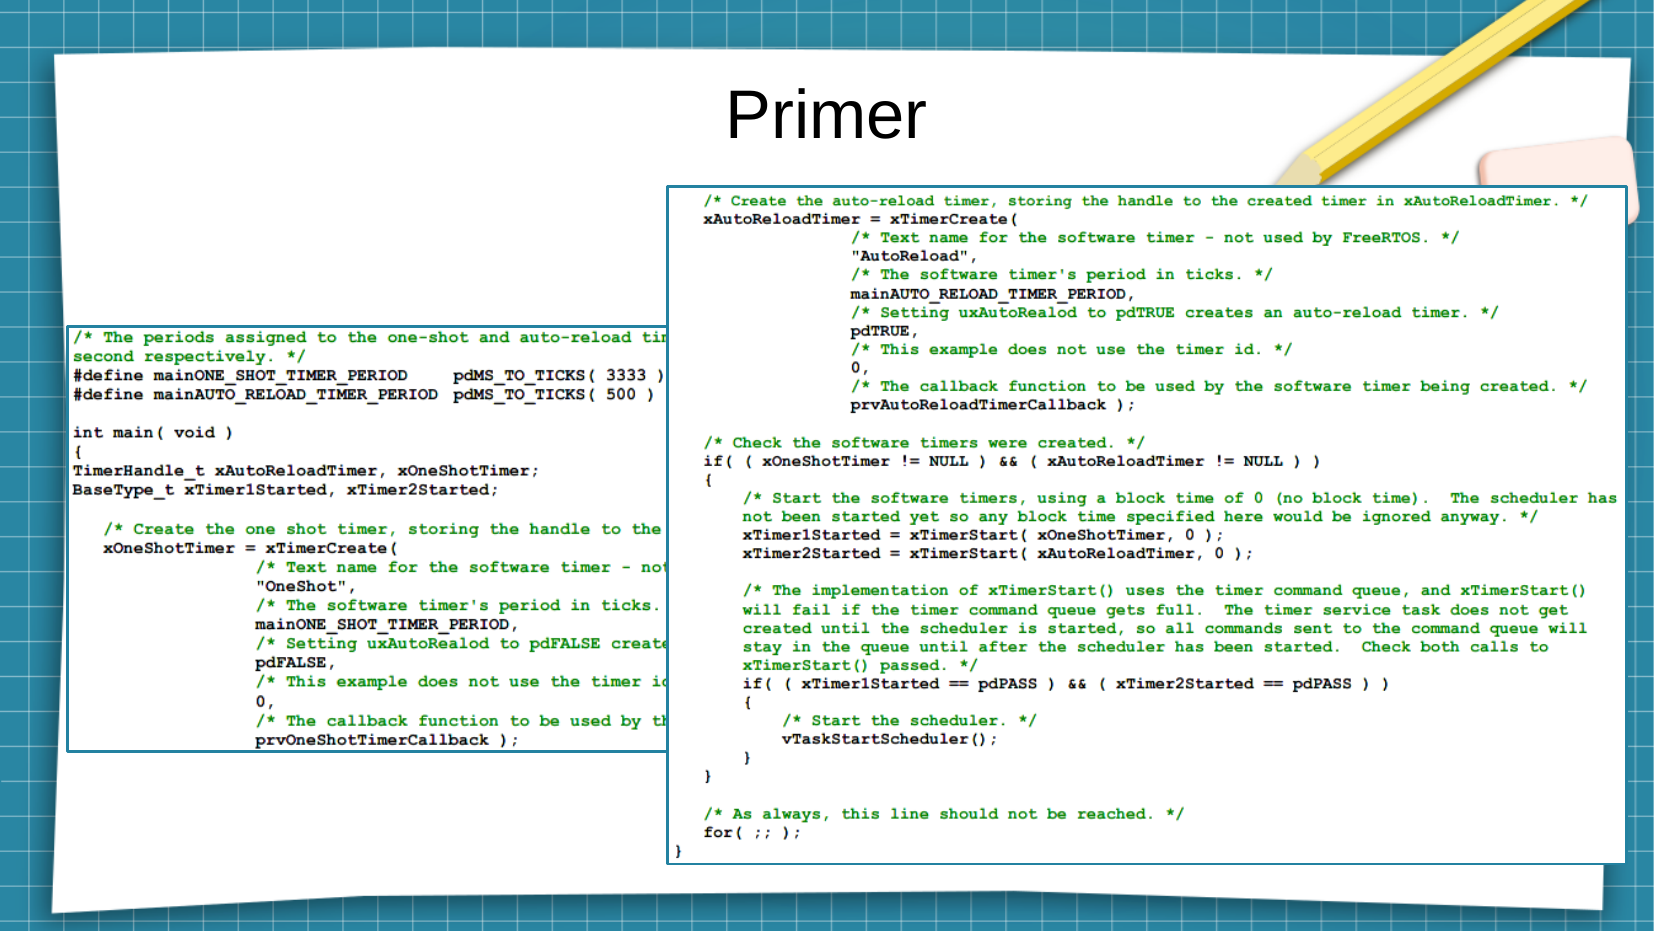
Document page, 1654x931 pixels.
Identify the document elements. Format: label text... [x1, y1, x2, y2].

title Primer [82, 37, 1571, 193]
picture [0, 0, 1654, 931]
